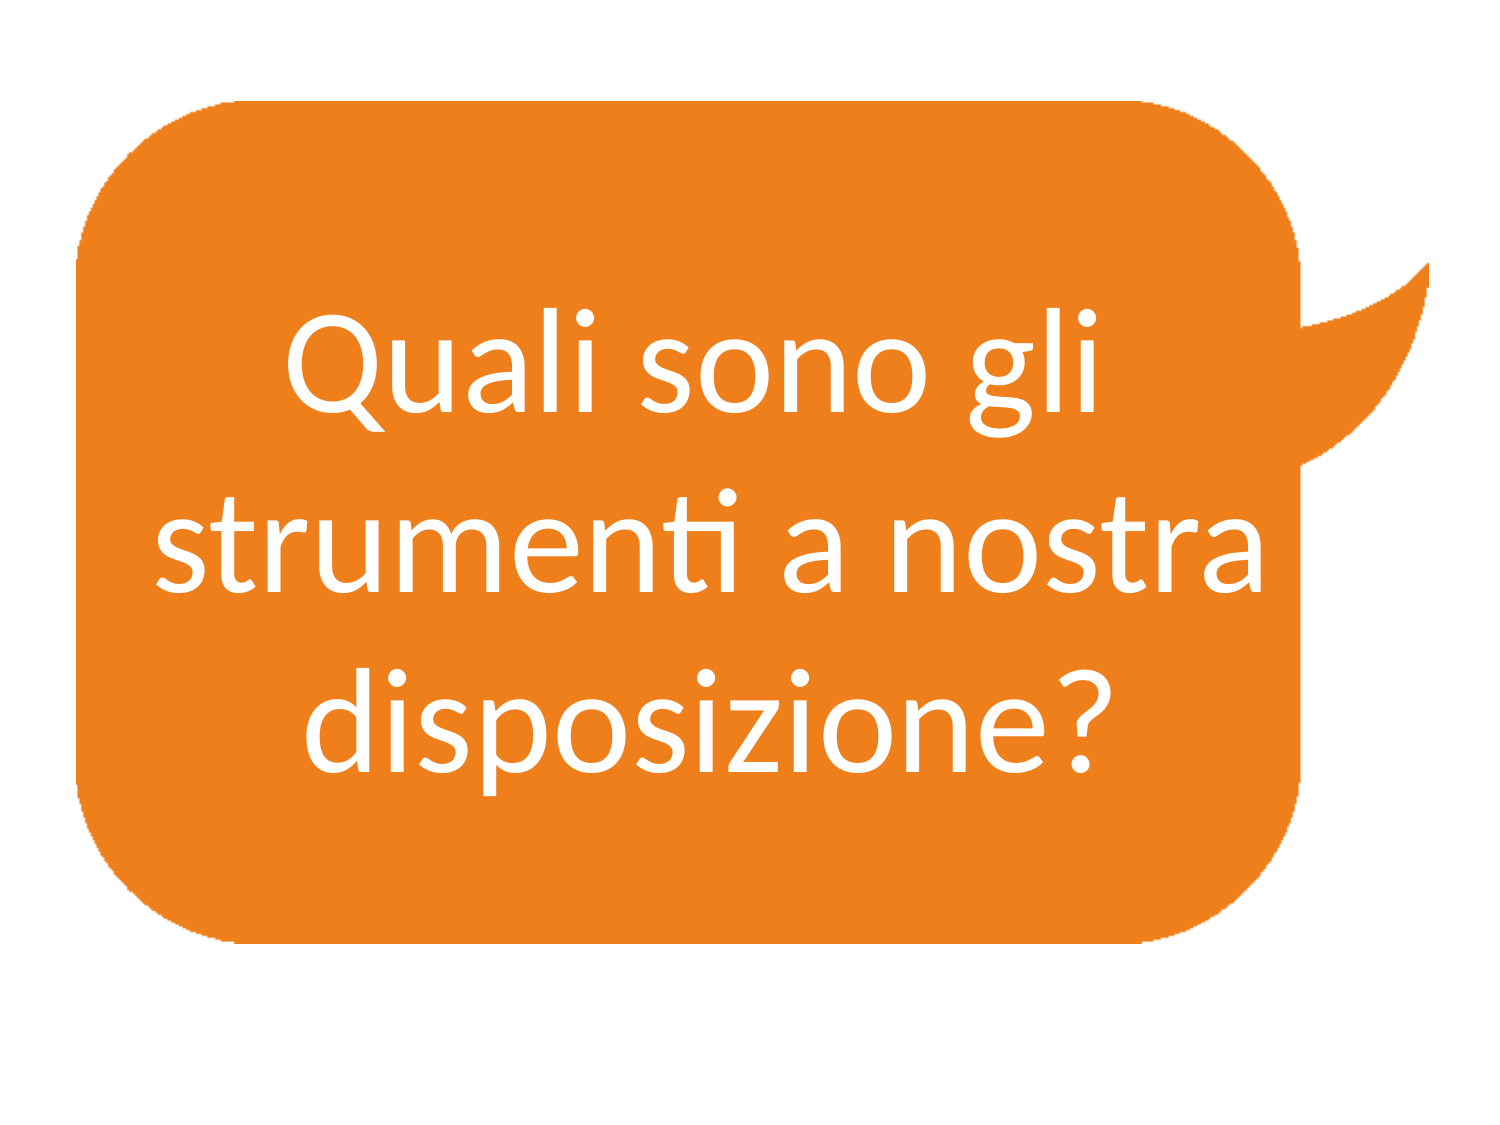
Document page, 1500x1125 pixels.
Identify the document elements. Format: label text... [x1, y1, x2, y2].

text_box Quali sono gli strumenti a nostra disposizione? [136, 255, 1286, 811]
picture [76, 101, 1429, 944]
